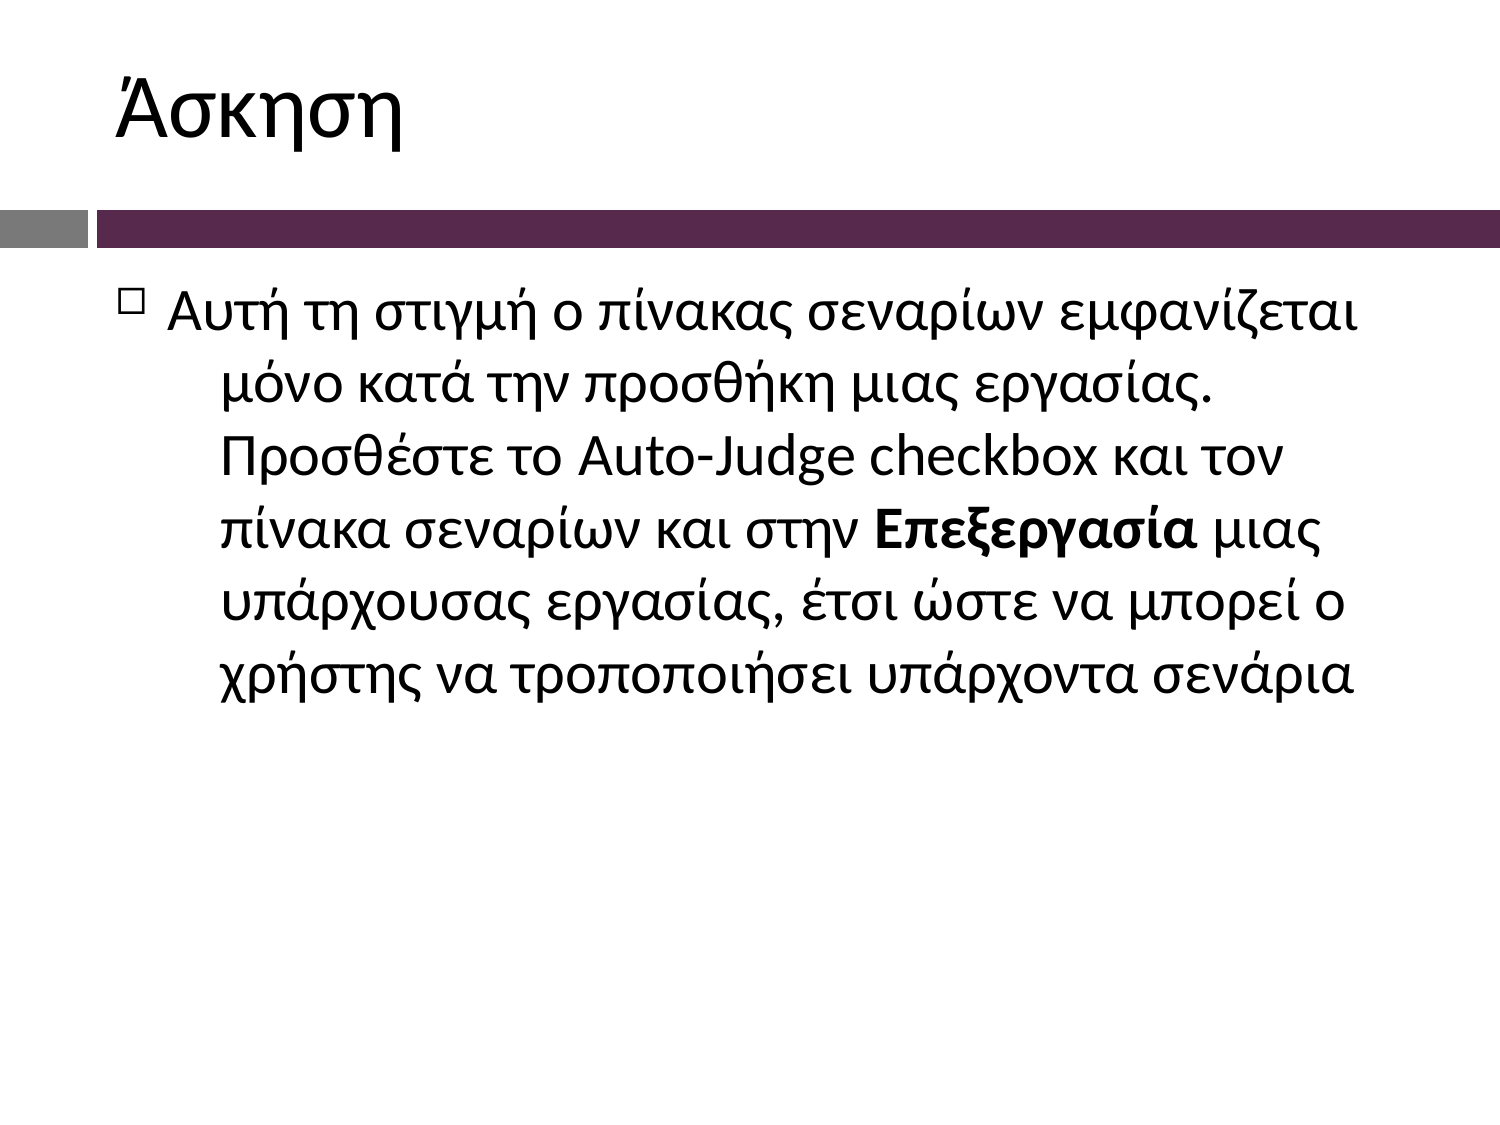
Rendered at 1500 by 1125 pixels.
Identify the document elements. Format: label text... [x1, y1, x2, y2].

title Άσκηση [100, 19, 1438, 182]
list Αυτή τη στιγμή ο πίνακας σεναρίων εμφανίζεται μόνο κατά την προσθήκη μιας εργασίας. Προσθέστε το Auto-Judge checkbox και τον πίνακα σεναρίων και στην Επεξεργασία μιας υπάρχουσας εργασίας, έτσι ώστε να μπορεί ο χρήστης να τροποποιήσει υπάρχοντα σενάρια [100, 262, 1438, 1000]
